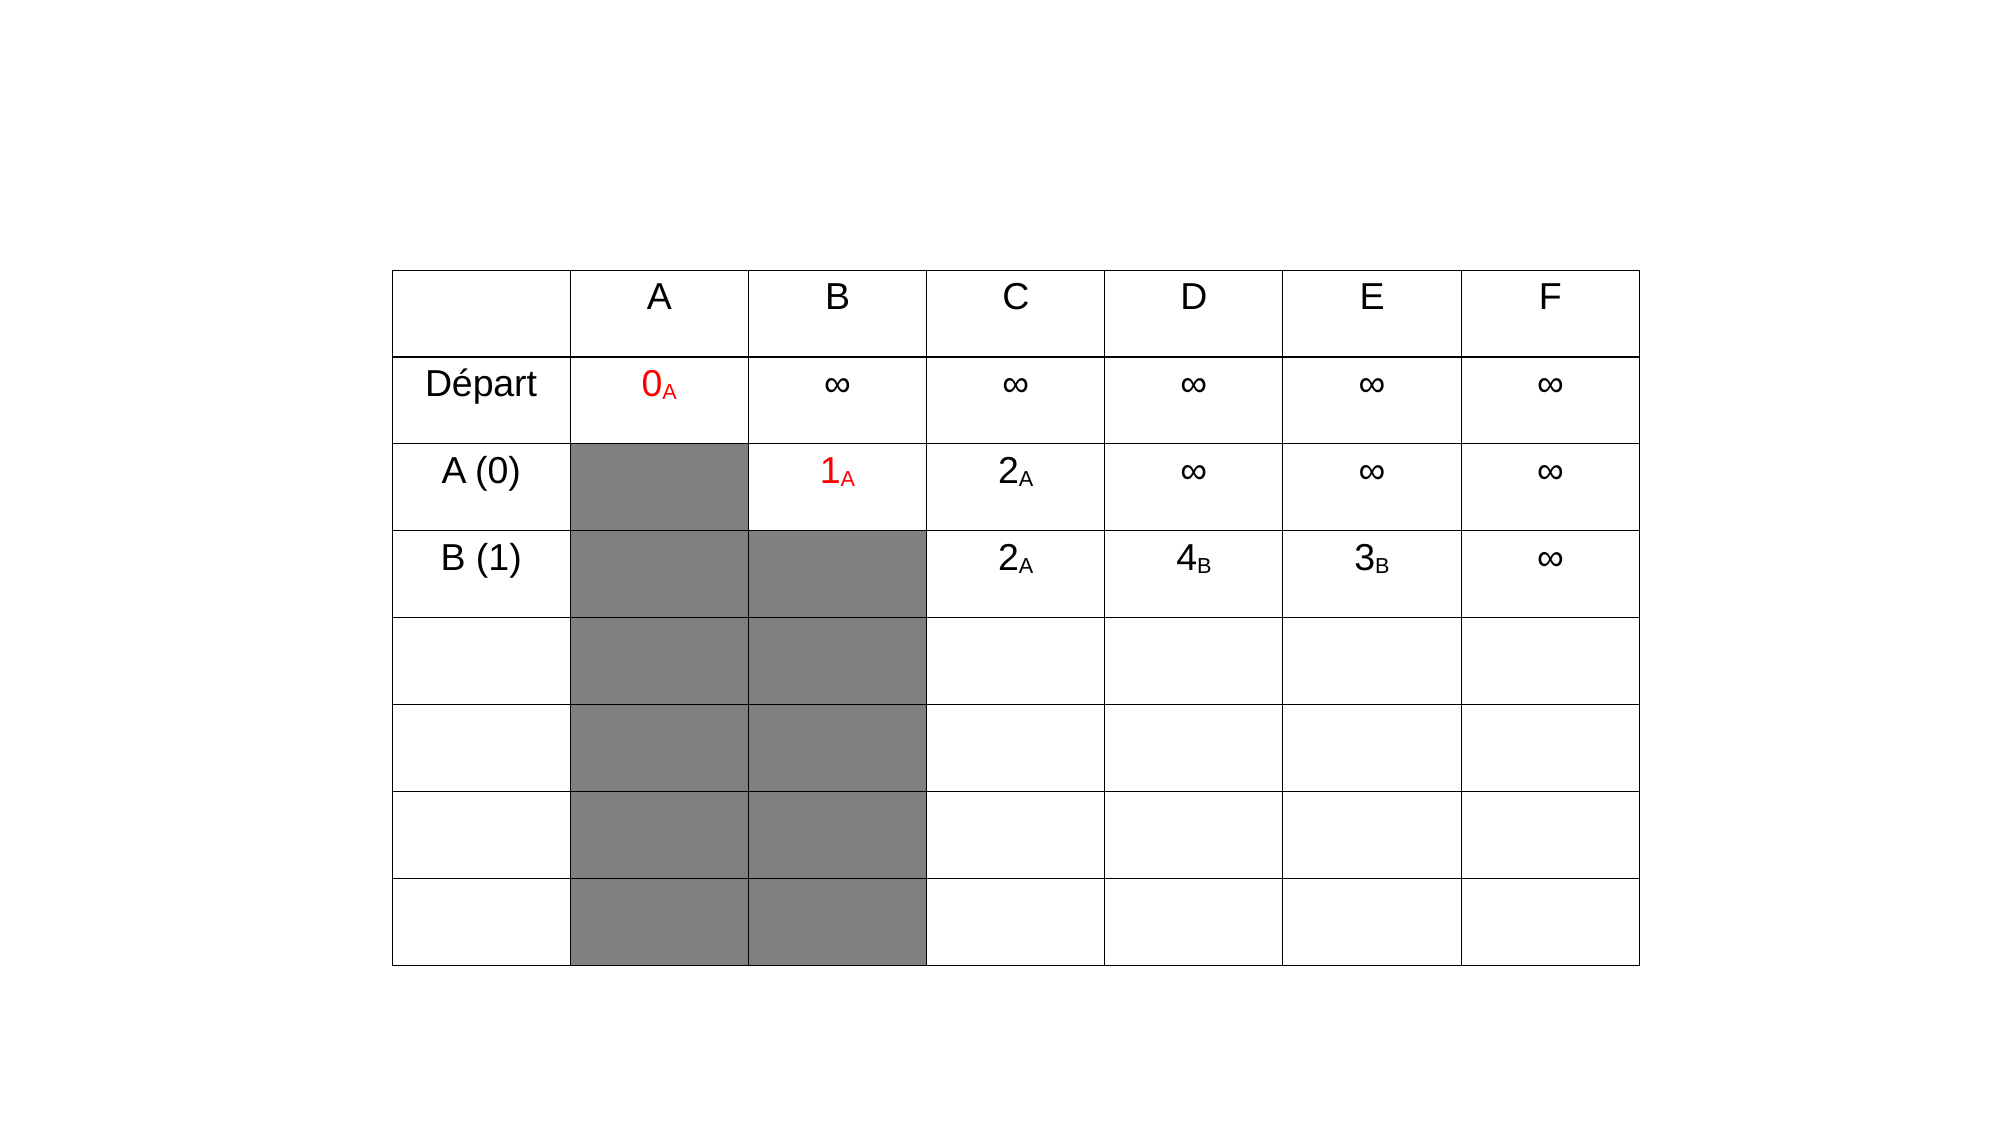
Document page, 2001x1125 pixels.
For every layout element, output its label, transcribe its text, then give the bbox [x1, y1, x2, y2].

table_cell [571, 792, 748, 878]
table_cell A (0) [393, 444, 570, 530]
table_cell Départ [393, 358, 570, 443]
table_cell [1462, 792, 1639, 878]
table_cell 4B [1105, 531, 1282, 617]
table_cell 0A [571, 358, 748, 443]
table_cell 2A [927, 531, 1104, 617]
table_cell ∞ [749, 358, 926, 443]
table_cell 2A [927, 444, 1104, 530]
table_header F [1462, 271, 1639, 356]
table_cell [393, 879, 570, 965]
table_cell [1283, 792, 1461, 878]
table_header A [571, 271, 748, 356]
table_cell [571, 705, 748, 791]
table_cell [749, 618, 926, 704]
table_cell [393, 705, 570, 791]
table_cell [1283, 705, 1461, 791]
table_header C [927, 271, 1104, 356]
table_header B [749, 271, 926, 356]
table_cell [571, 879, 748, 965]
table_cell [749, 531, 926, 617]
table_cell [1105, 792, 1282, 878]
table_cell [749, 705, 926, 791]
table_cell 3B [1283, 531, 1461, 617]
table_cell [927, 618, 1104, 704]
table_cell [1105, 879, 1282, 965]
table_cell ∞ [1462, 531, 1639, 617]
table_cell [571, 531, 748, 617]
table_cell [927, 792, 1104, 878]
table_cell [571, 444, 748, 530]
table_header [393, 271, 570, 356]
table_cell [393, 792, 570, 878]
table_cell [1462, 879, 1639, 965]
table_cell [749, 879, 926, 965]
table_cell ∞ [1105, 358, 1282, 443]
table_cell [1283, 879, 1461, 965]
table_cell [1105, 618, 1282, 704]
table_cell [749, 792, 926, 878]
table_cell [927, 705, 1104, 791]
table_cell [927, 879, 1104, 965]
table_cell ∞ [1462, 358, 1639, 443]
table_cell ∞ [1462, 444, 1639, 530]
table_cell ∞ [927, 358, 1104, 443]
table_cell [1462, 705, 1639, 791]
table_header D [1105, 271, 1282, 356]
table_cell ∞ [1283, 444, 1461, 530]
table_cell B (1) [393, 531, 570, 617]
table_cell [393, 618, 570, 704]
table_header E [1283, 271, 1461, 356]
table_cell ∞ [1283, 358, 1461, 443]
table_cell [1105, 705, 1282, 791]
table_cell [1462, 618, 1639, 704]
table_cell ∞ [1105, 444, 1282, 530]
table_cell [1283, 618, 1461, 704]
table_cell 1A [749, 444, 926, 530]
table_cell [571, 618, 748, 704]
